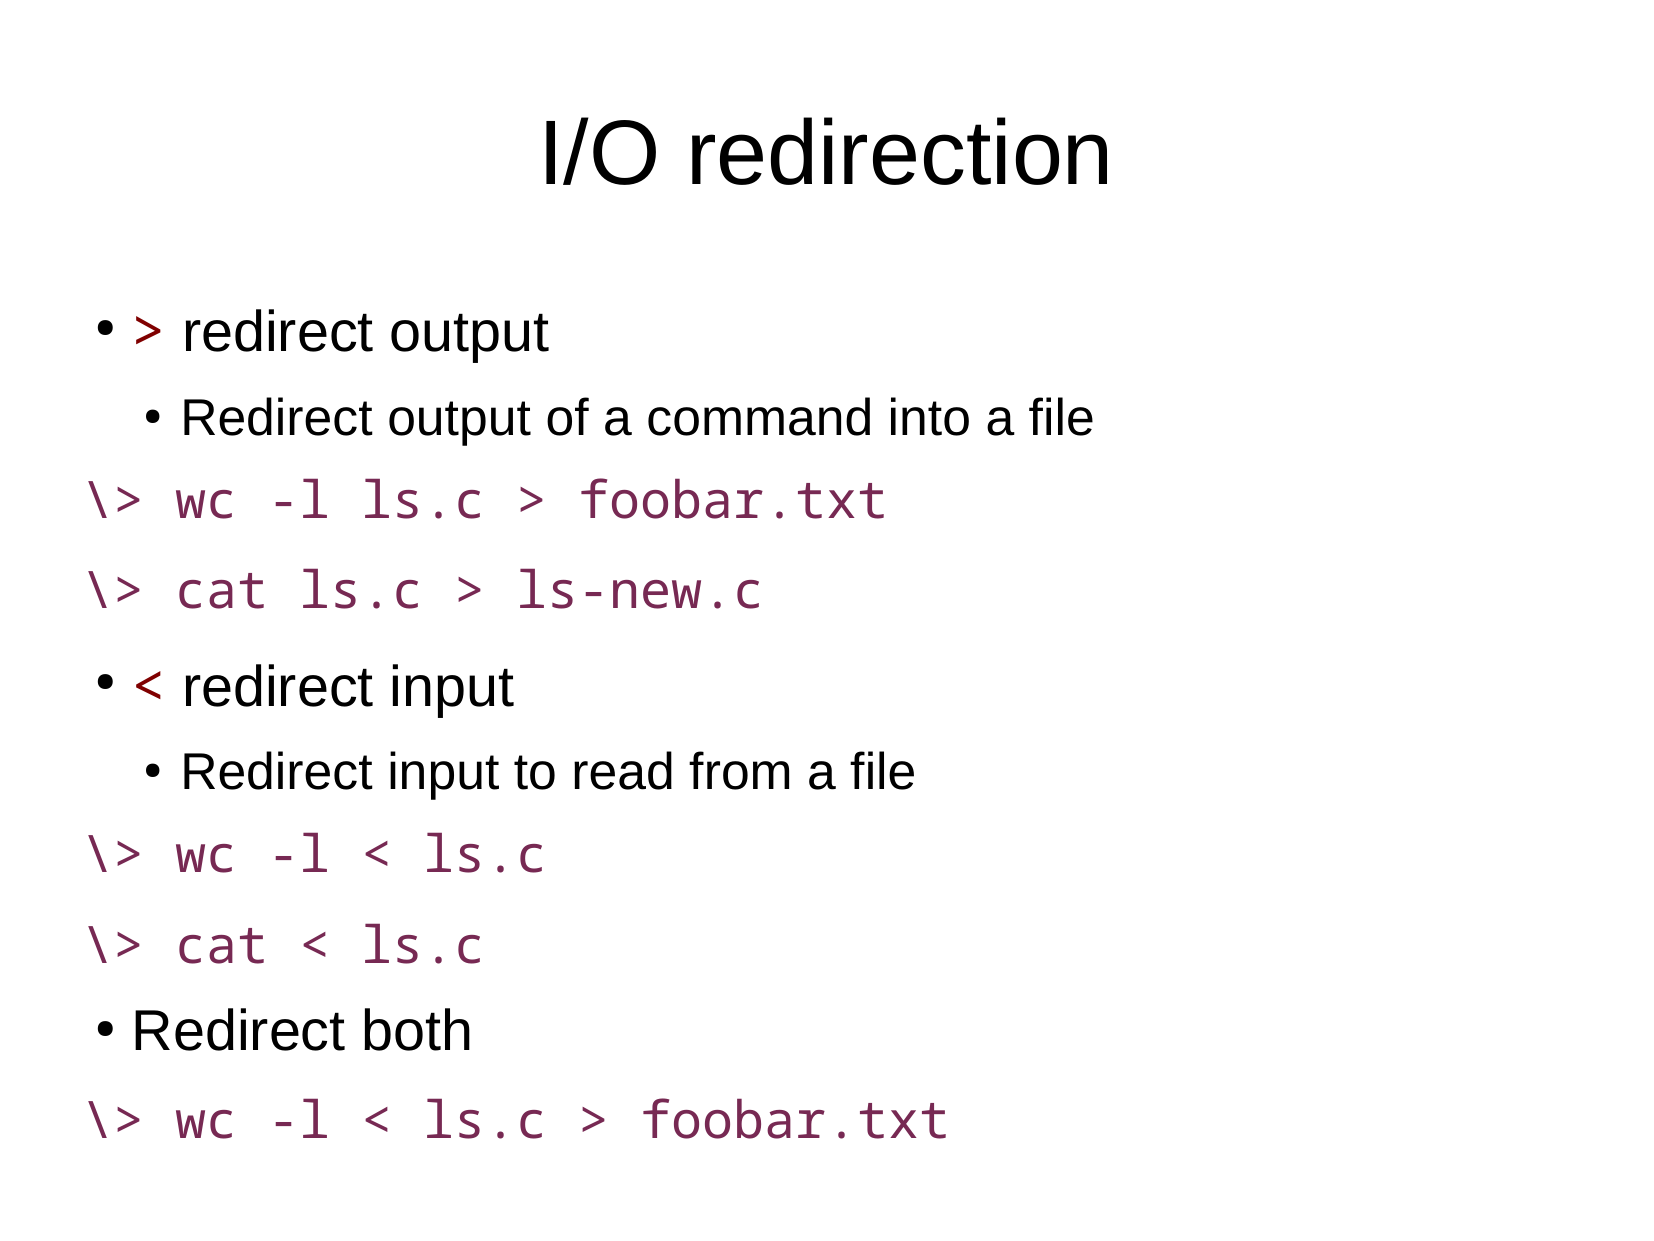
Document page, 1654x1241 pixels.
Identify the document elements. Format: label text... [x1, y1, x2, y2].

title I/O redirection [82, 49, 1571, 257]
list > redirect output Redirect output of a command into a file \> wc -l ls.c > foobar.txt \> cat ls.c > ls-new.c < redirect input Redirect input to read from a file \> wc -l < ls.c \> cat < ls.c Redirect both \> wc -l < ls.c > foobar.txt [82, 290, 1571, 1163]
